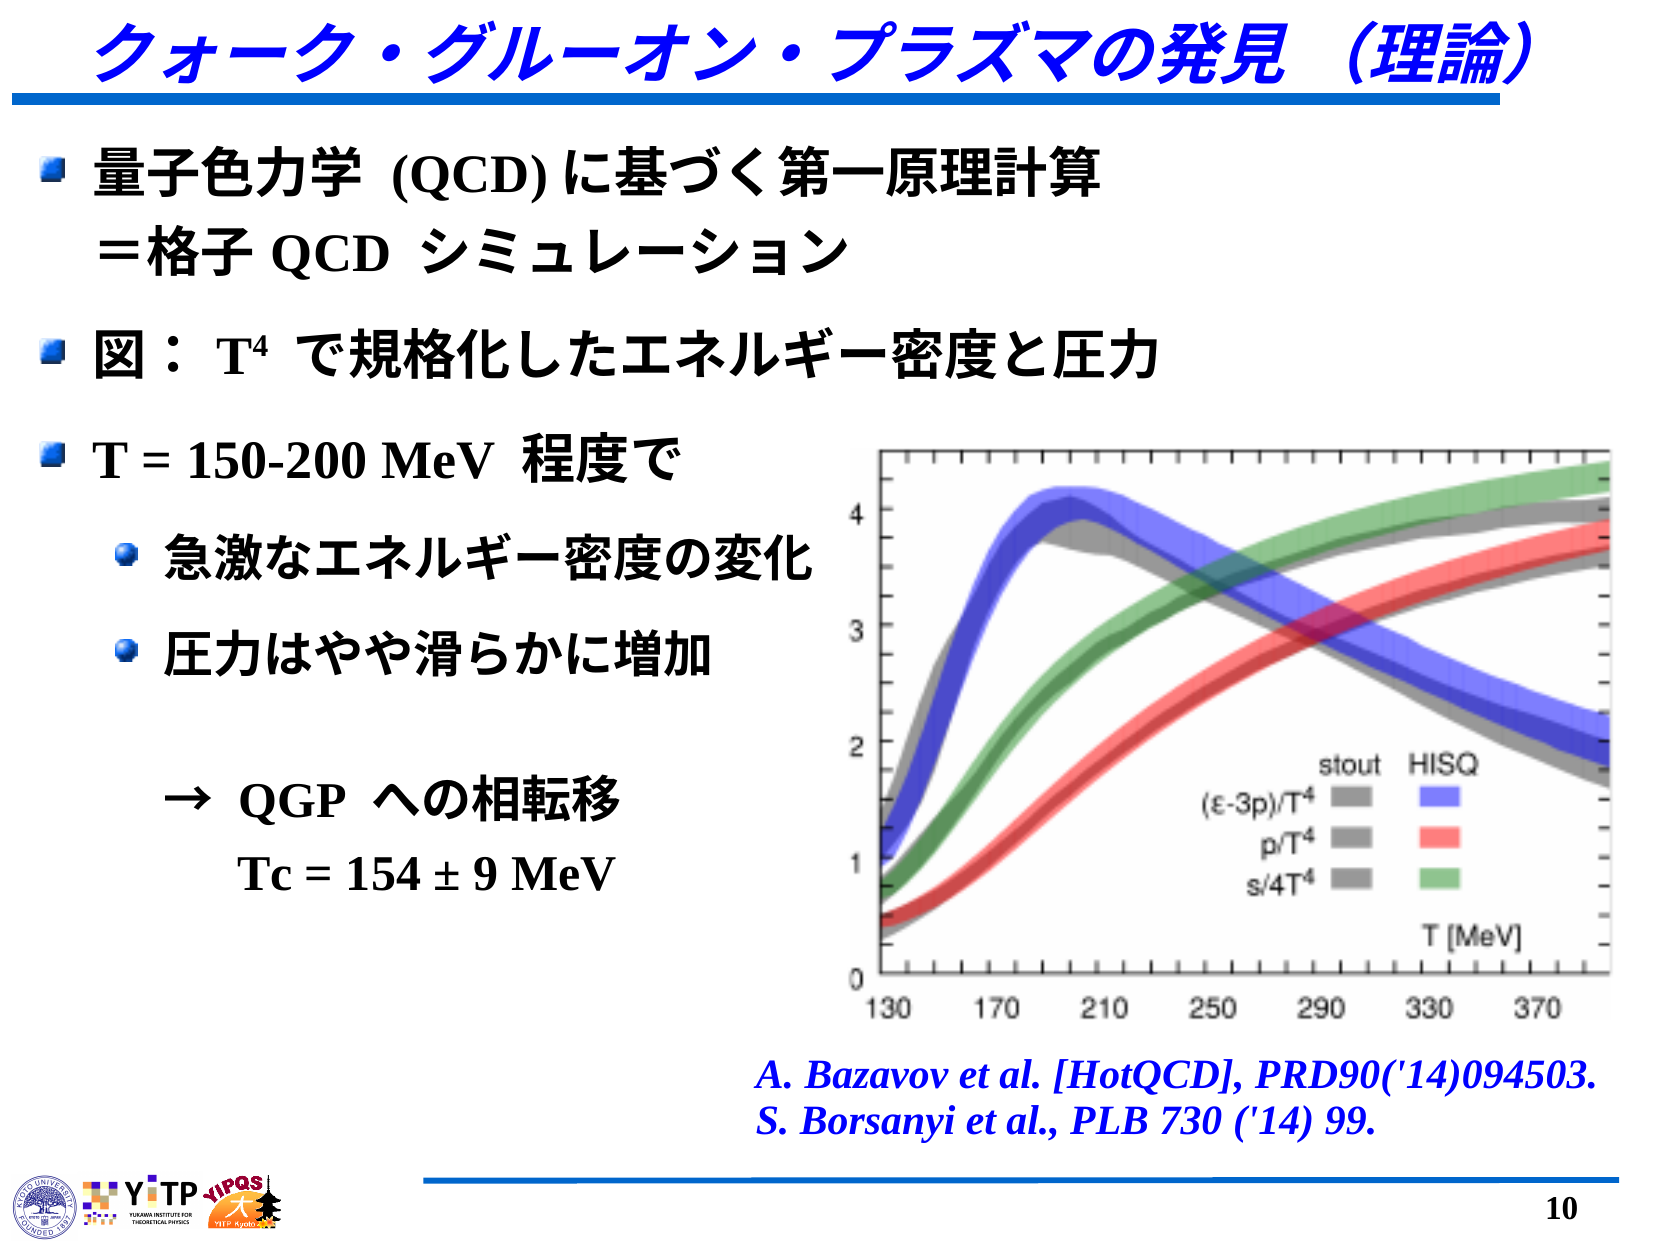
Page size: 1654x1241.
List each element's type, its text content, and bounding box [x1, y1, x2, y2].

picture [833, 431, 1630, 1050]
list 量子色力学 (QCD)に基づく第一原理計算 ＝格子QCD シミュレーション 図：T4 で規格化したエネルギー密度と圧力 T = 150-200 MeV 程度で 急激なエネルギー密度の変化 圧力はやや滑らかに増加 → QGP への相転移 Tc = 154 ± 9 MeV [21, 129, 1622, 930]
picture [11, 1170, 281, 1241]
title クォーク・グルーオン・プラズマの発見 （理論） [0, 0, 1654, 99]
text_box A. Bazavov et al. [HotQCD], PRD90('14)094503. S. Borsanyi et al., PLB 730 ('14) 99. [755, 1051, 1619, 1145]
